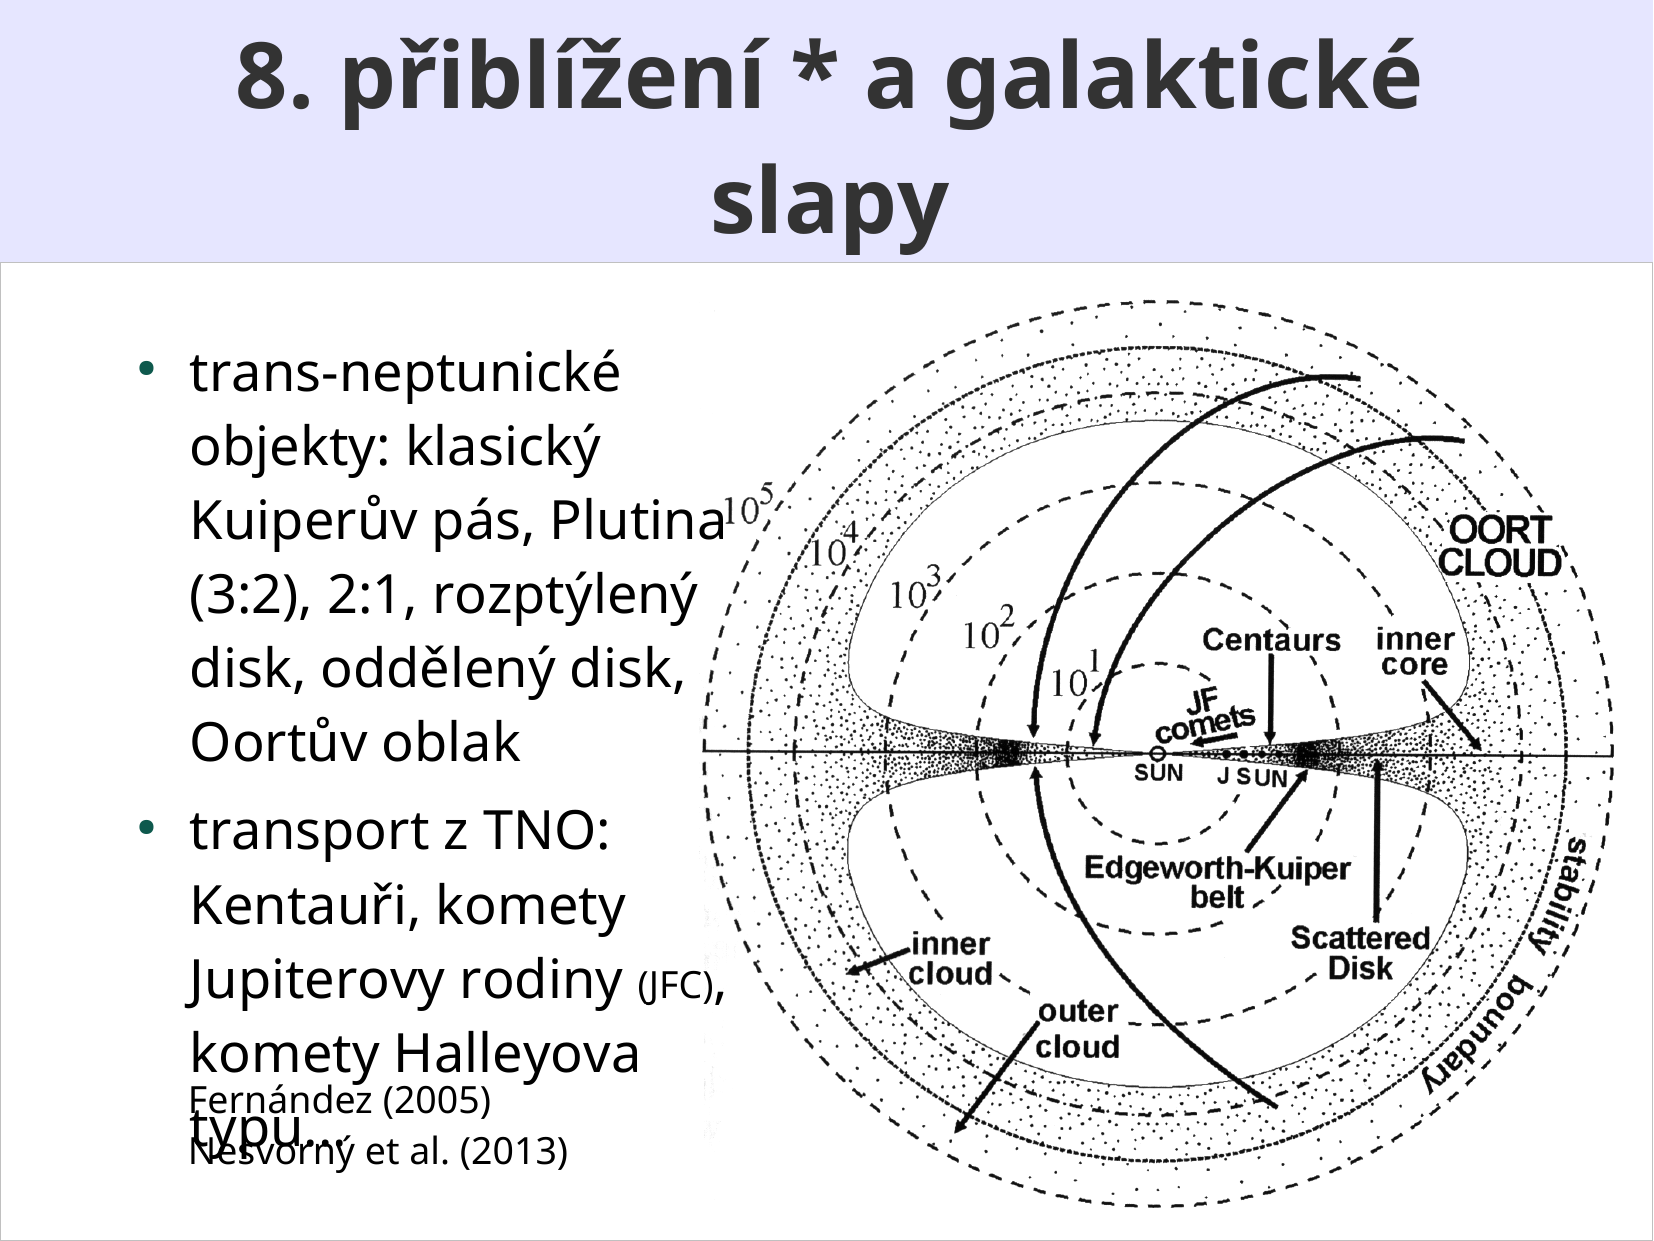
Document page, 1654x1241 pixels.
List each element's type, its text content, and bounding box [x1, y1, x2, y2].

list trans-neptunické objekty: klasický Kuiperův pás, Plutina (3:2), 2:1, rozptýlený disk, oddělený disk, Oortův oblak transport z TNO: Kentauři, komety Jupiterovy rodiny (JFC), komety Halleyova typu... [119, 333, 772, 1053]
title 8. přiblížení * a galaktické slapy [124, 31, 1536, 239]
text_box Fernández (2005) Nesvorný et al. (2013) [173, 1066, 539, 1224]
picture [699, 299, 1616, 1208]
